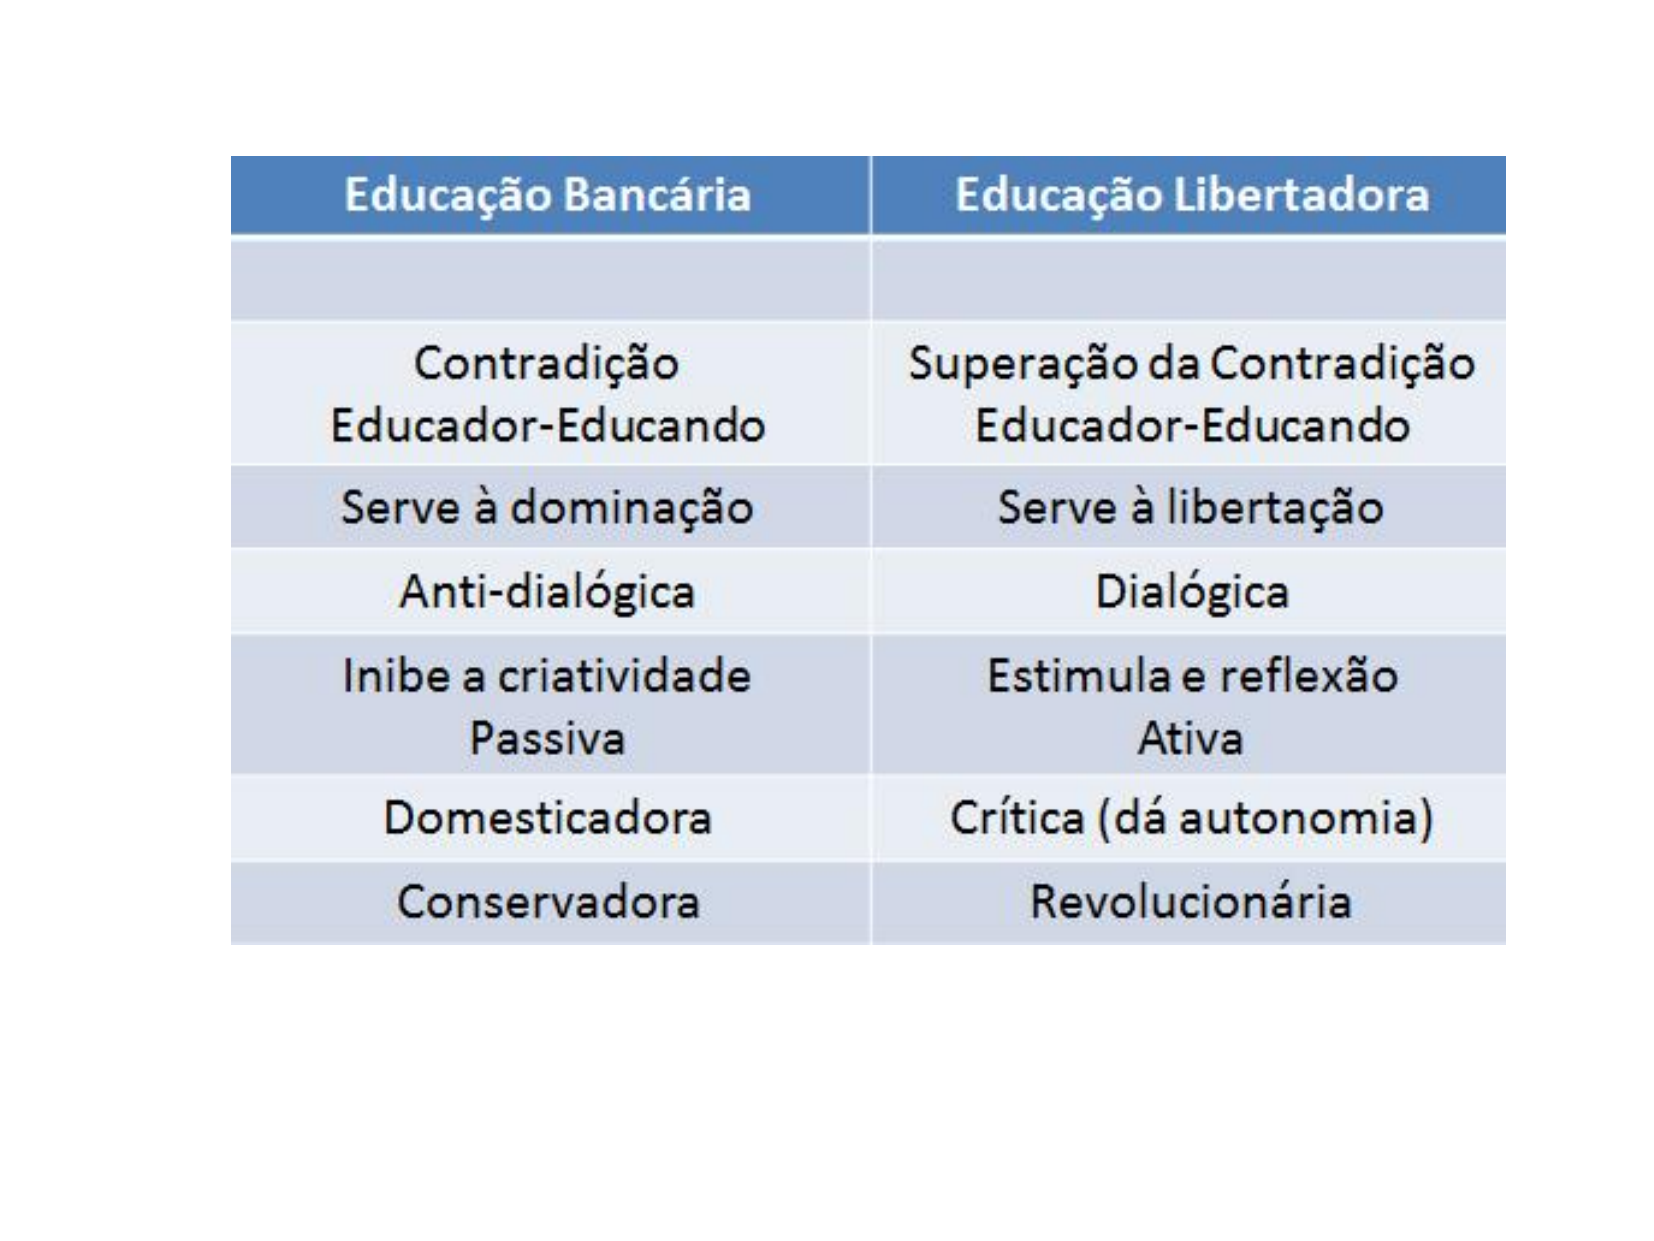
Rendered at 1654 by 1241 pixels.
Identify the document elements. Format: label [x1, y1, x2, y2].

picture [231, 156, 1506, 945]
